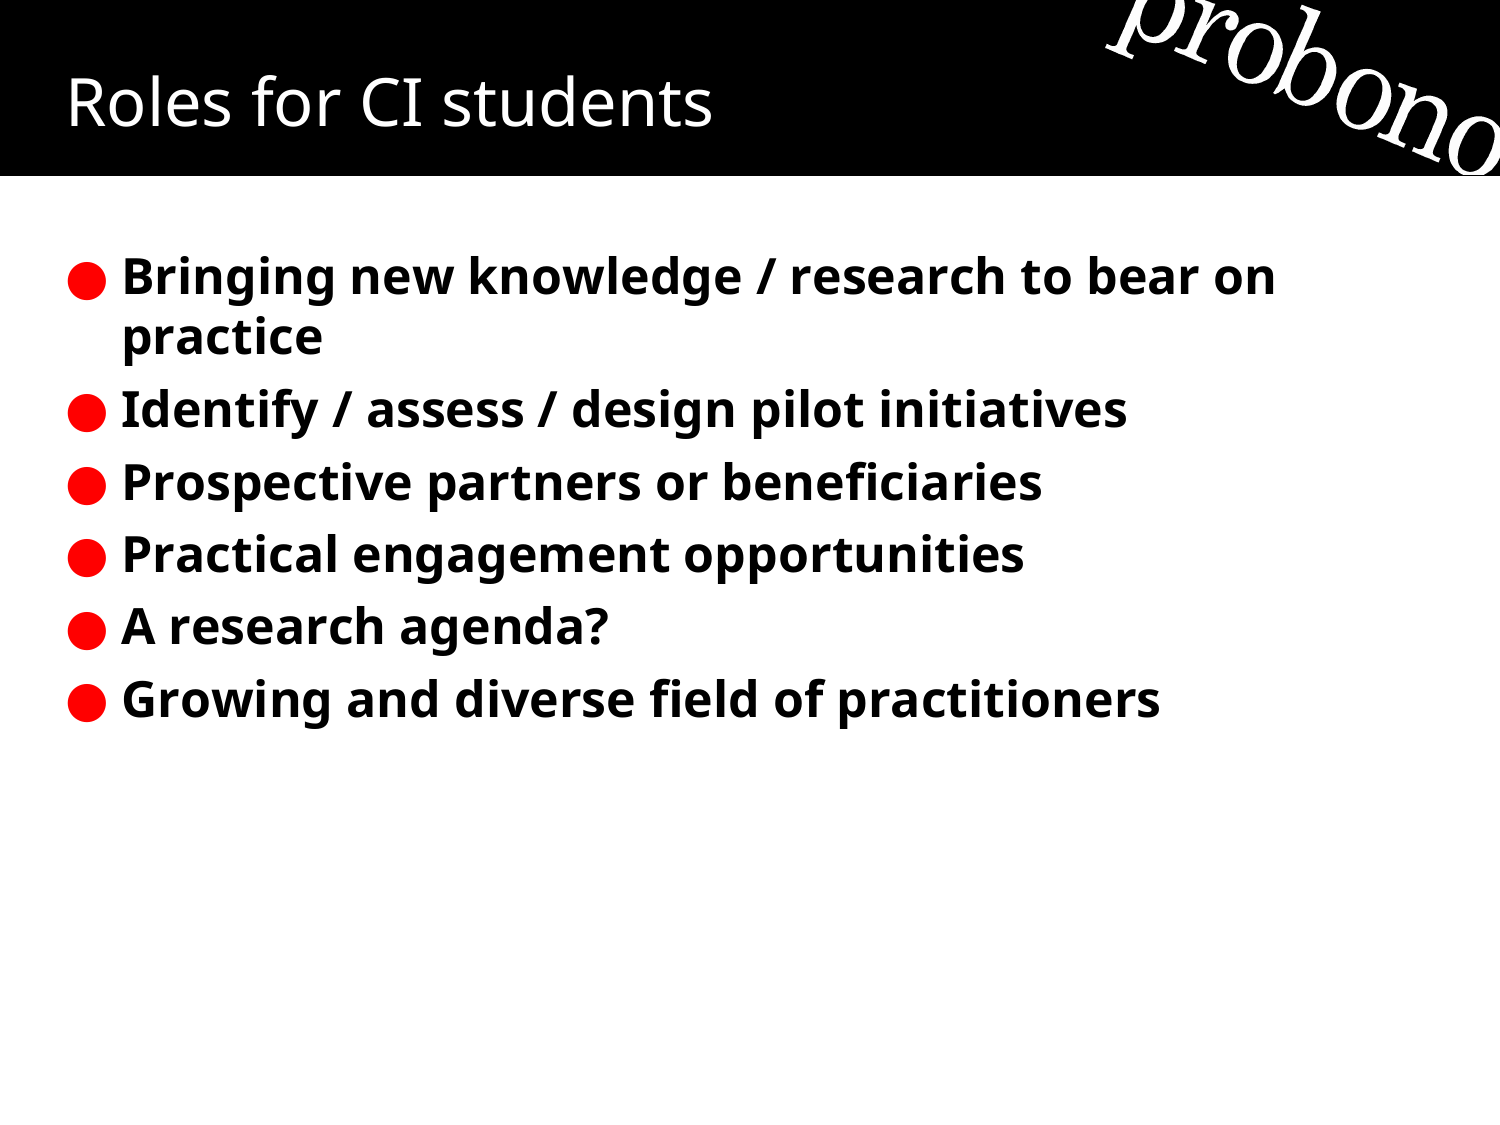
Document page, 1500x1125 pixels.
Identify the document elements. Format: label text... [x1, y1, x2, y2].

list Bringing new knowledge / research to bear on practice Identify / assess / design pilot initiatives Prospective partners or beneficiaries Practical engagement opportunities A research agenda? Growing and diverse field of practitioners [50, 237, 1450, 976]
title Roles for CI students [50, 49, 1238, 150]
